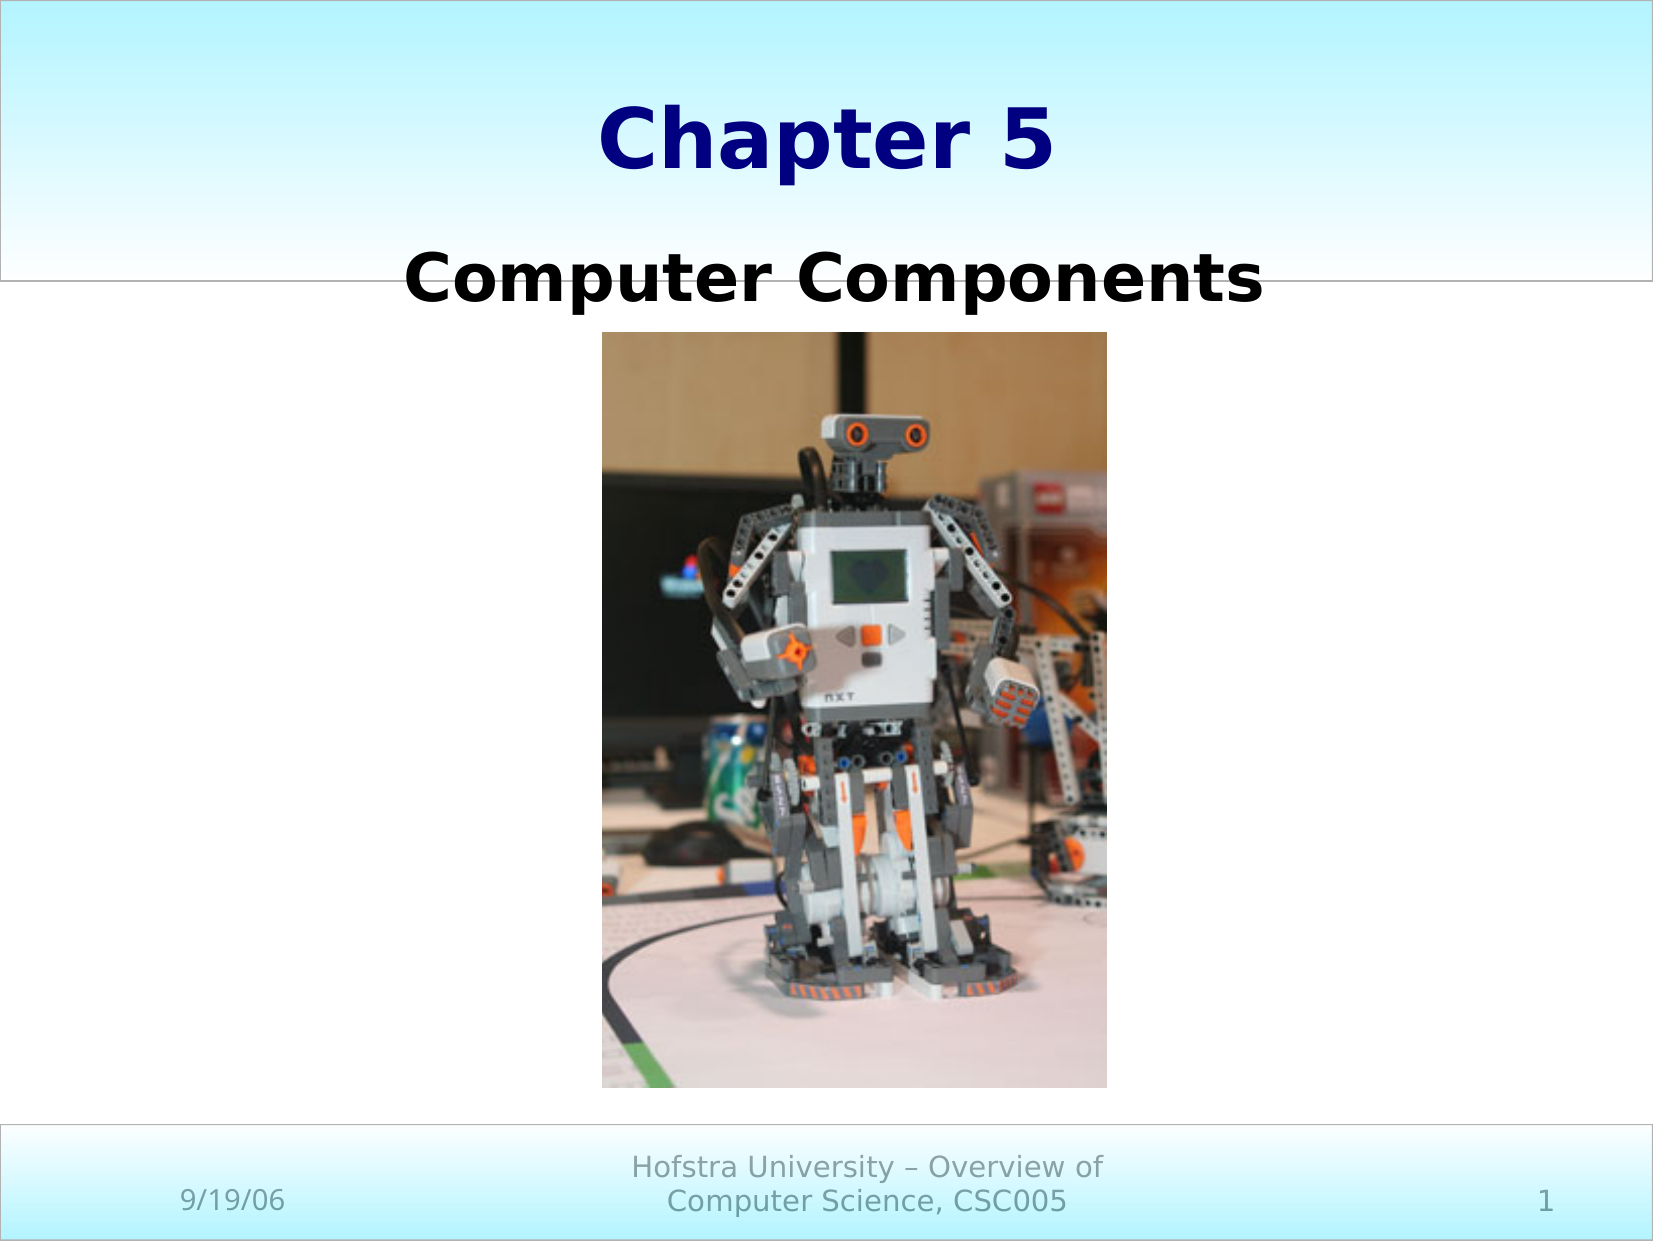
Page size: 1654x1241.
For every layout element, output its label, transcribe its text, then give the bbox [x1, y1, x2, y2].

title Chapter 5 [78, 77, 1576, 203]
subtitle Computer Components [95, 191, 1501, 366]
picture [602, 332, 1107, 1088]
